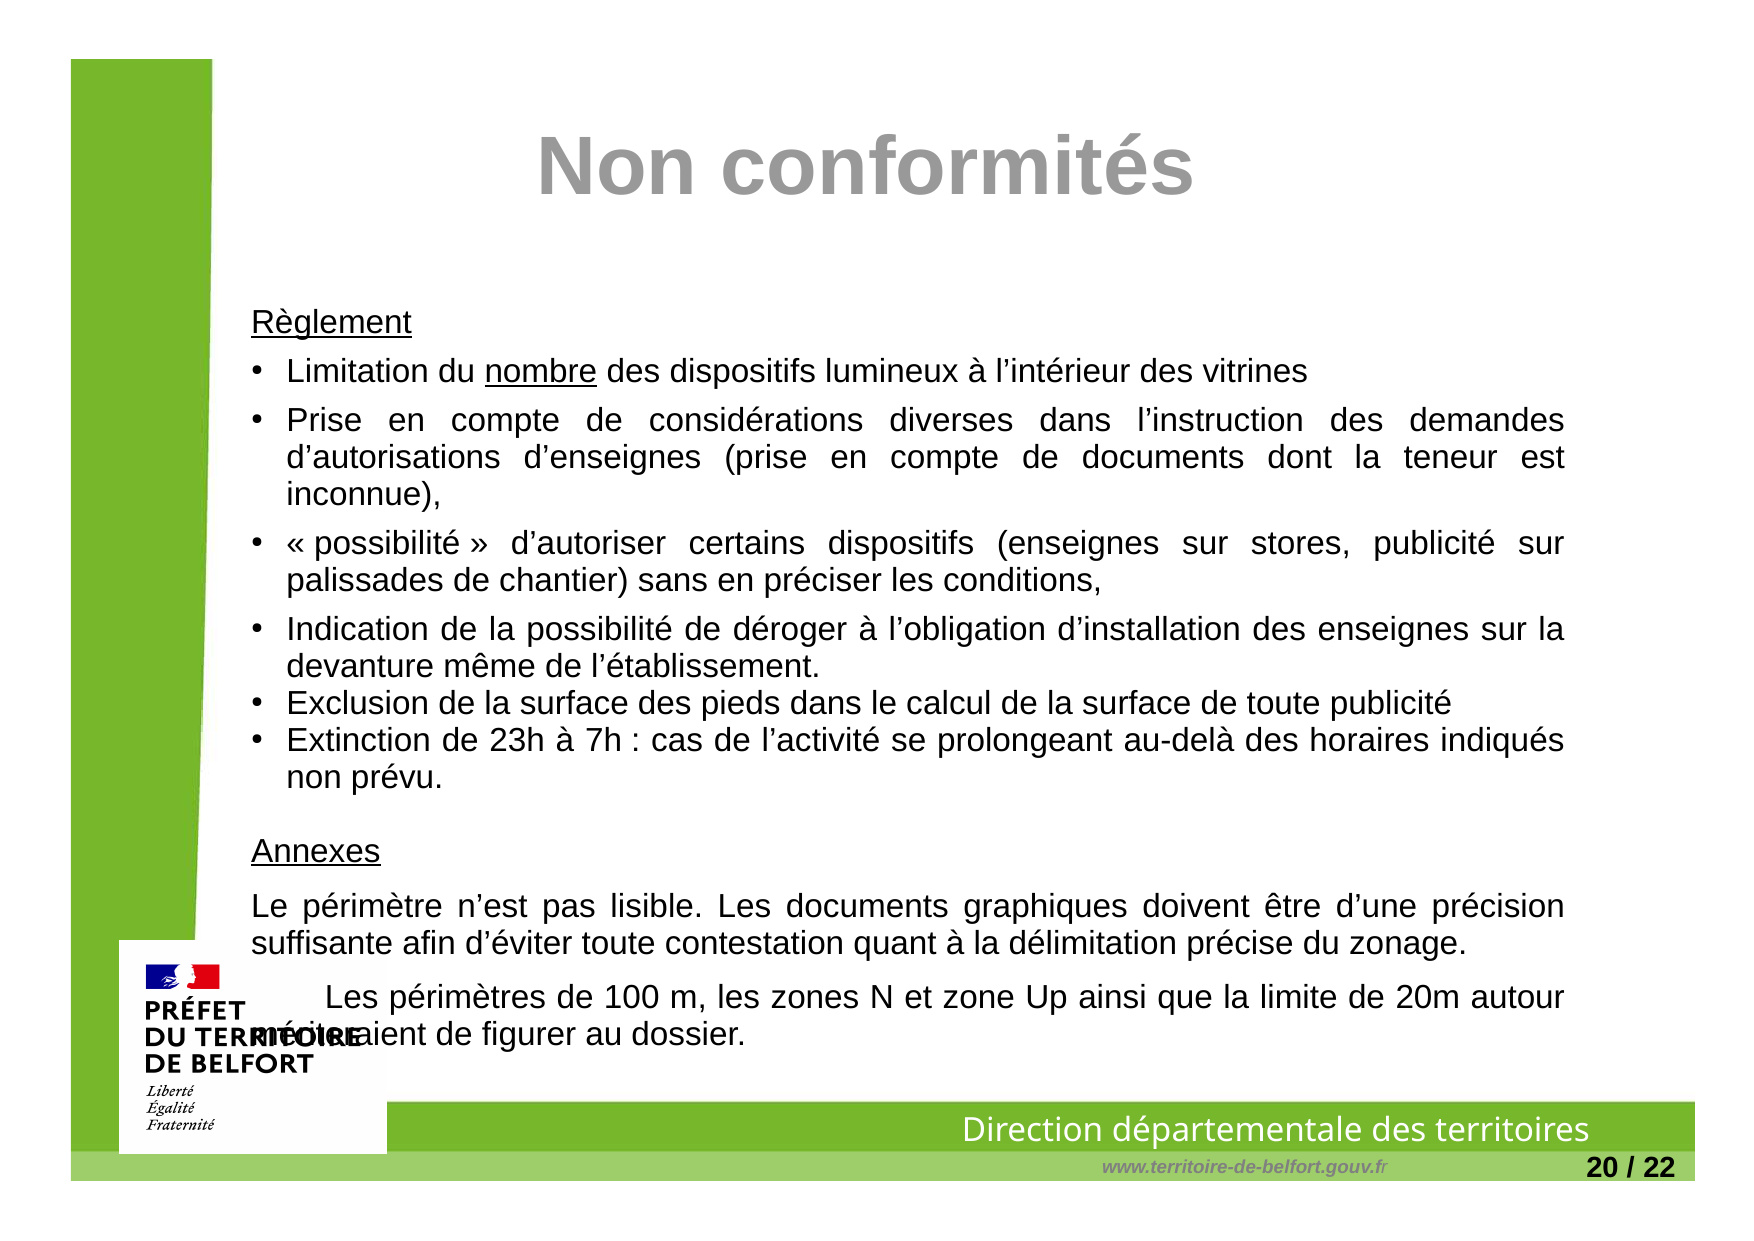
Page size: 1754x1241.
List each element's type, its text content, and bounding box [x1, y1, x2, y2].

text_box Règlement Limitation du nombre des dispositifs lumineux à l’intérieur des vitrines Prise en compte de considérations diverses dans l’instruction des demandes d’autorisations d’enseignes (prise en compte de documents dont la teneur est inconnue), « possibilité » d’autoriser certains dispositifs (enseignes sur stores, publicité sur palissades de chantier) sans en préciser les conditions, Indication de la possibilité de déroger à l’obligation d’installation des enseignes sur la devanture même de l’établissement. Exclusion de la surface des pieds dans le calcul de la surface de toute publicité Extinction de 23h à 7h : cas de l’activité se prolongeant au-delà des horaires indiqués non prévu. Annexes Le périmètre n’est pas lisible. Les documents graphiques doivent être d’une précision suffisante afin d’éviter toute contestation quant à la délimitation précise du zonage. Les périmètres de 100 m, les zones N et zone Up ainsi que la limite de 20m autour mériteraient de figurer au dossier. [236, 259, 1582, 1127]
title Non conformités [141, 72, 1615, 260]
picture [70, 59, 1695, 1181]
